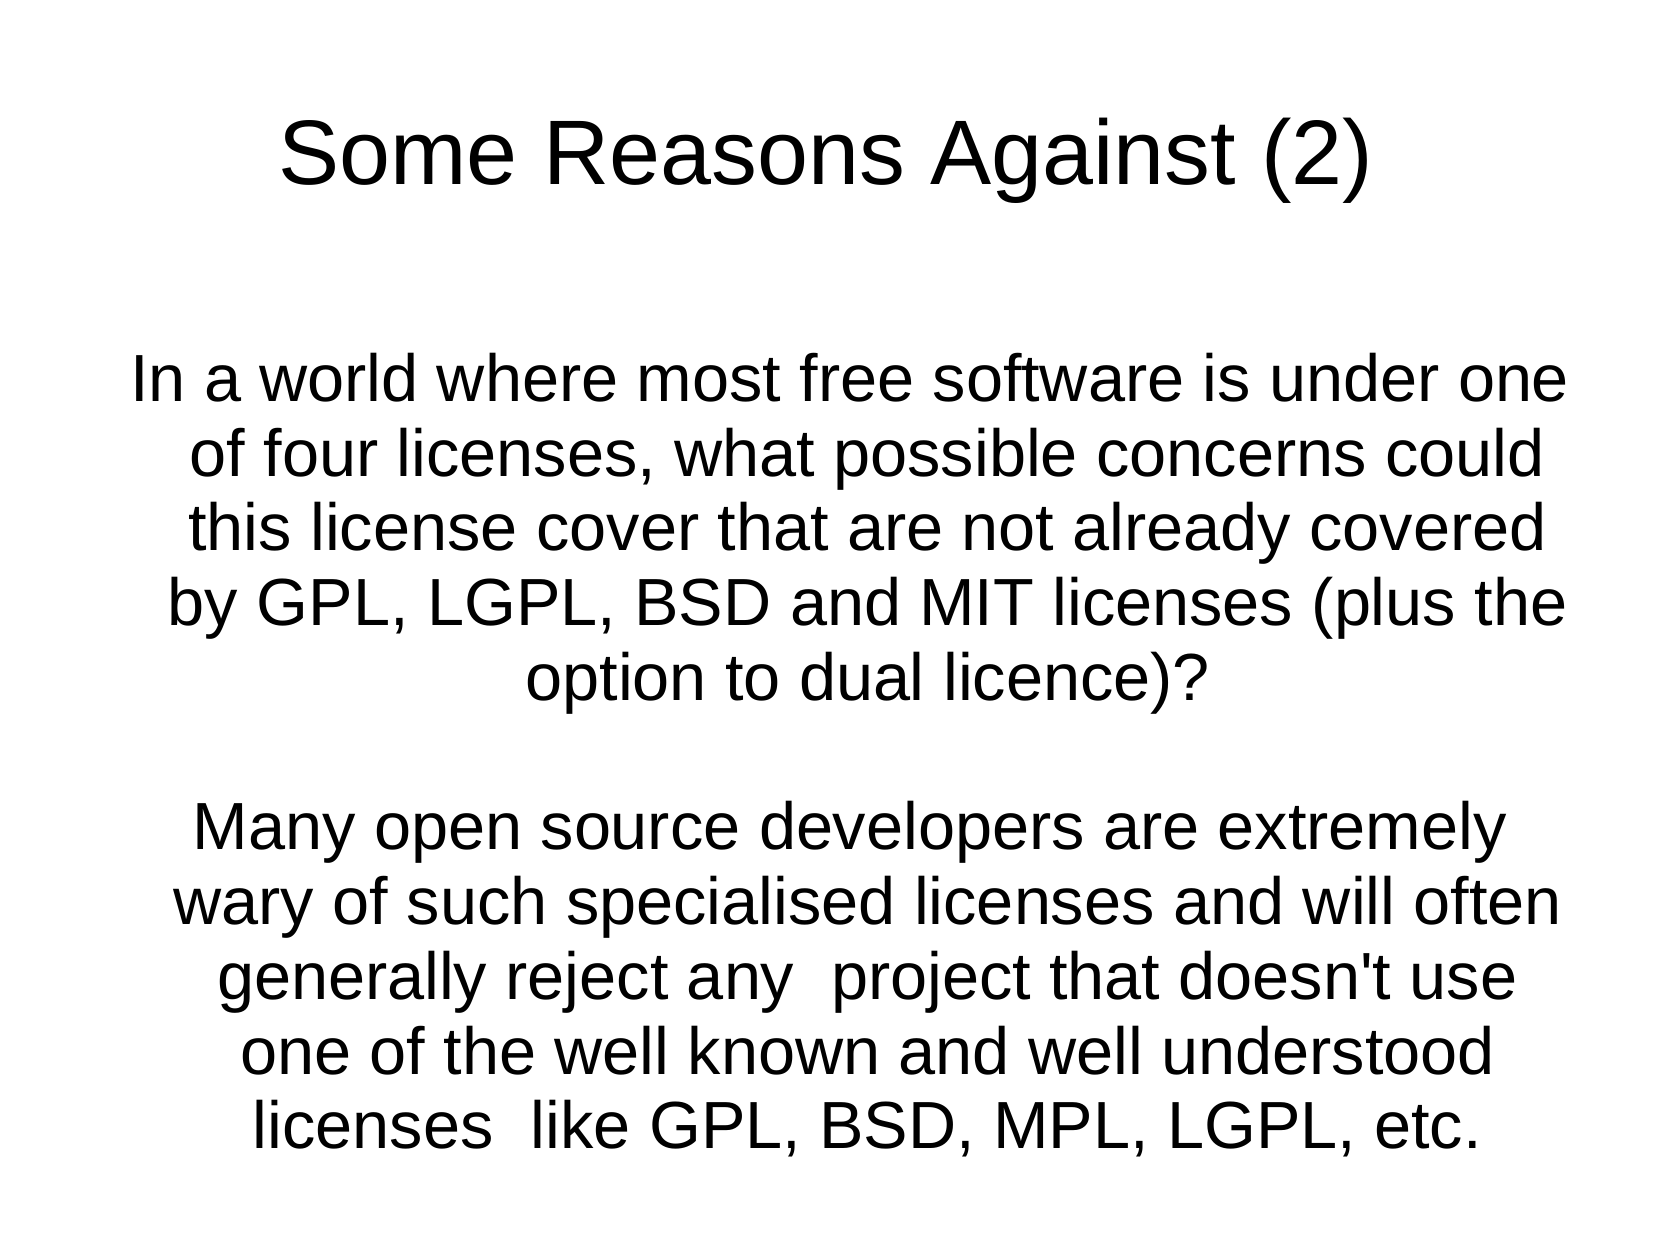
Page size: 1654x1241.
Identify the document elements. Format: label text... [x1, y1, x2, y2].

title Some Reasons Against (2) [82, 49, 1571, 257]
subtitle In a world where most free software is under one of four licenses, what possible concerns could this license cover that are not already covered by GPL, LGPL, BSD and MIT licenses (plus the option to dual licence)? Many open source developers are extremely wary of such specialised licenses and will often generally reject any project that doesn't use one of the well known and well understood licenses like GPL, BSD, MPL, LGPL, etc. [88, 295, 1577, 1209]
